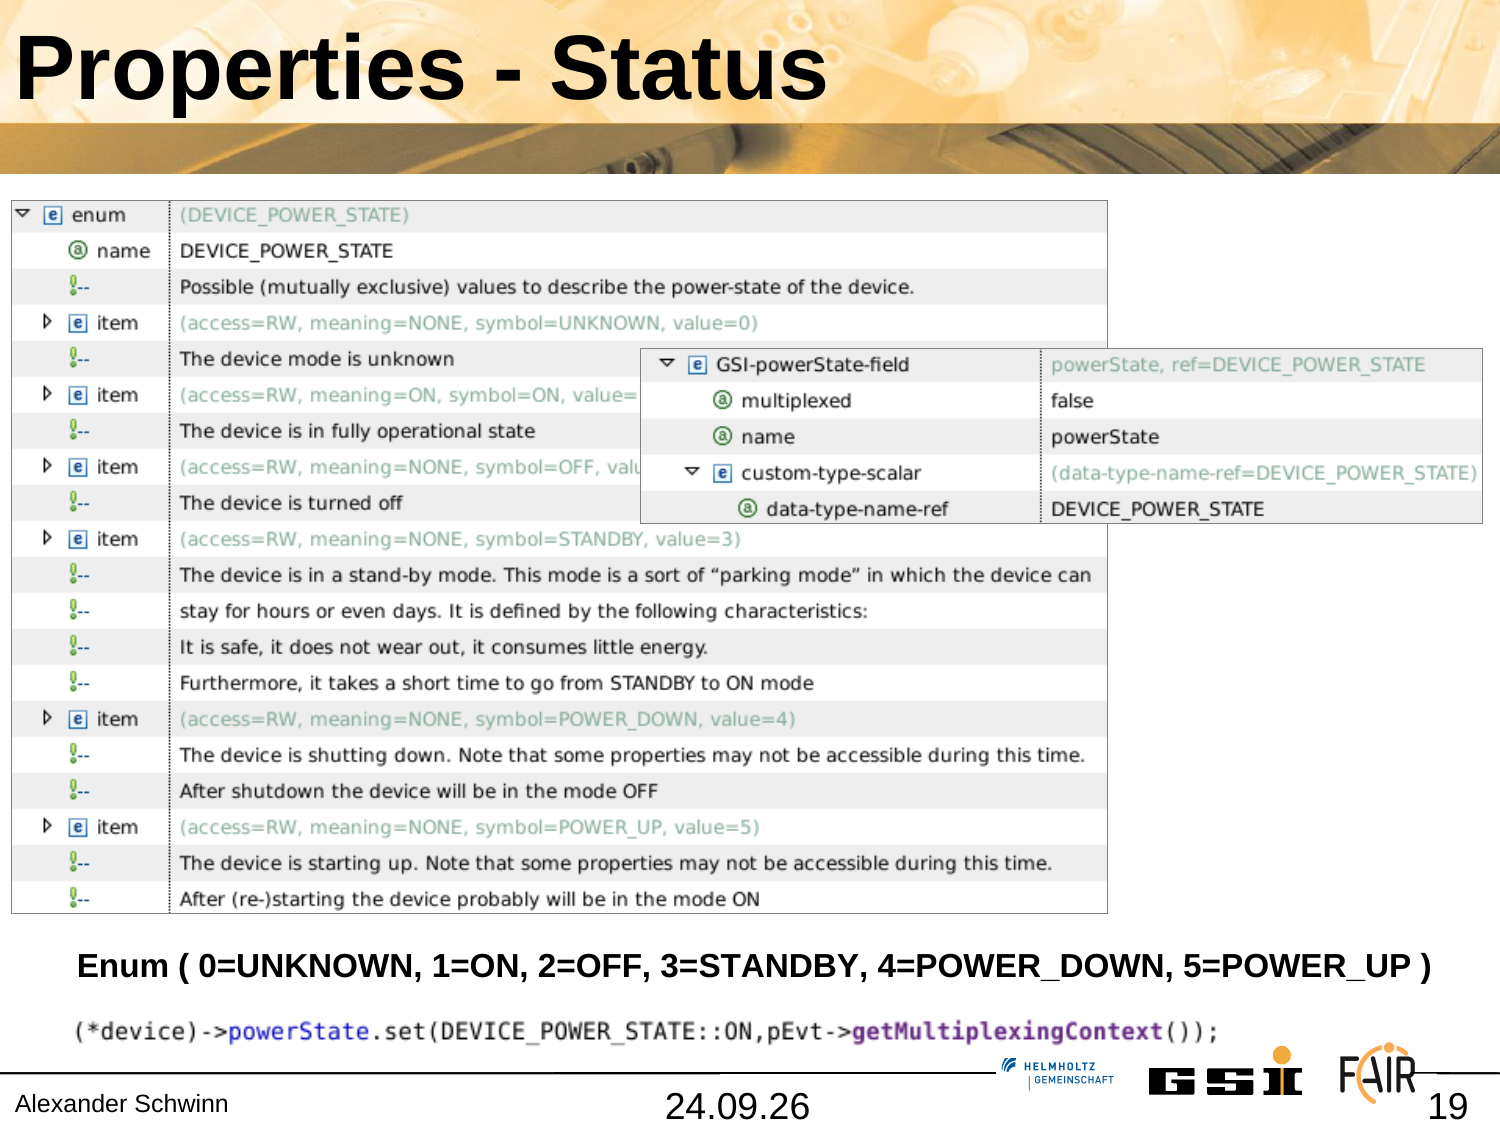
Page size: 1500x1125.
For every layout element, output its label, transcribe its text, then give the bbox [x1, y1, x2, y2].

picture [1328, 1034, 1439, 1106]
text_box Enum ( 0=UNKNOWN, 1=ON, 2=OFF, 3=STANDBY, 4=POWER_DOWN, 5=POWER_UP ) [62, 936, 1447, 992]
title Properties - Status [0, 0, 1500, 126]
picture [53, 1009, 1302, 1095]
picture [0, 126, 1500, 175]
picture [11, 200, 1483, 914]
